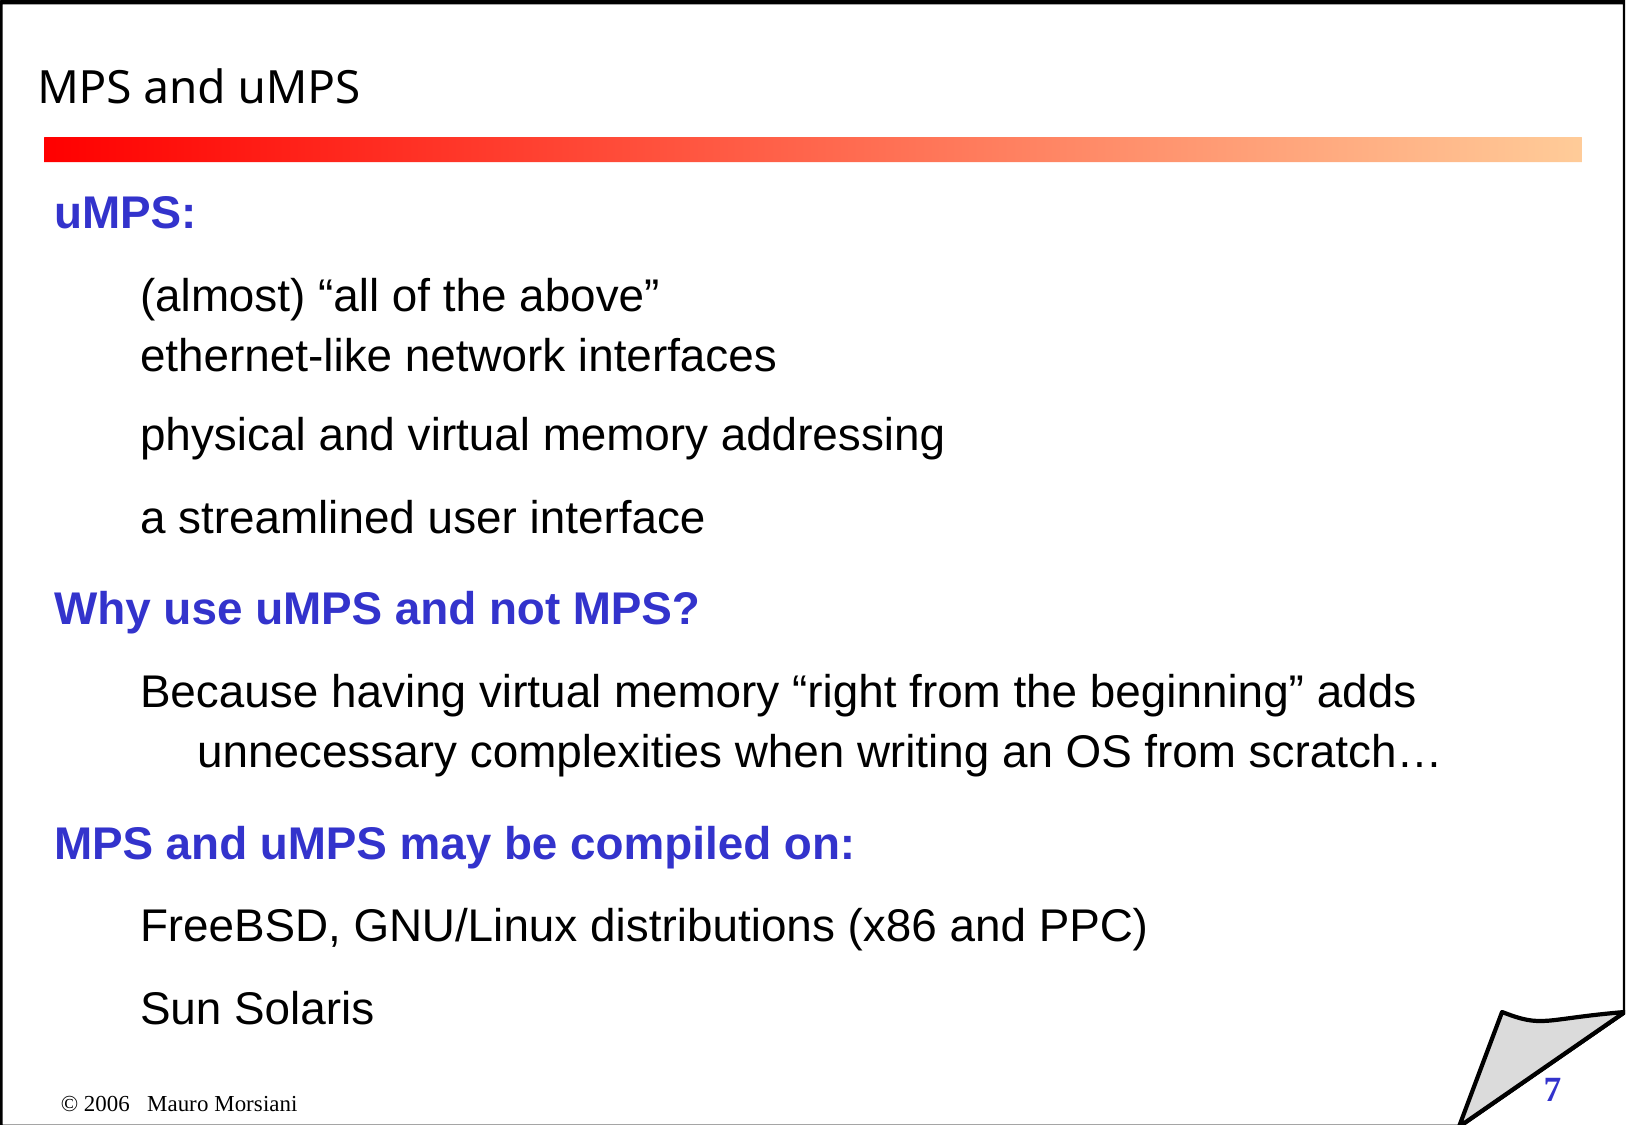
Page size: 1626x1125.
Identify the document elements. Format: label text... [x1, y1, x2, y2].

list uMPS: (almost) “all of the above” ethernet-like network interfaces physical and virtual memory addressing a streamlined user interface Why use uMPS and not MPS? Because having virtual memory “right from the beginning” adds unnecessary complexities when writing an OS from scratch… MPS and uMPS may be compiled on: FreeBSD, GNU/Linux distributions (x86 and PPC) Sun Solaris [54, 187, 1571, 1124]
title MPS and uMPS [37, 44, 1588, 131]
